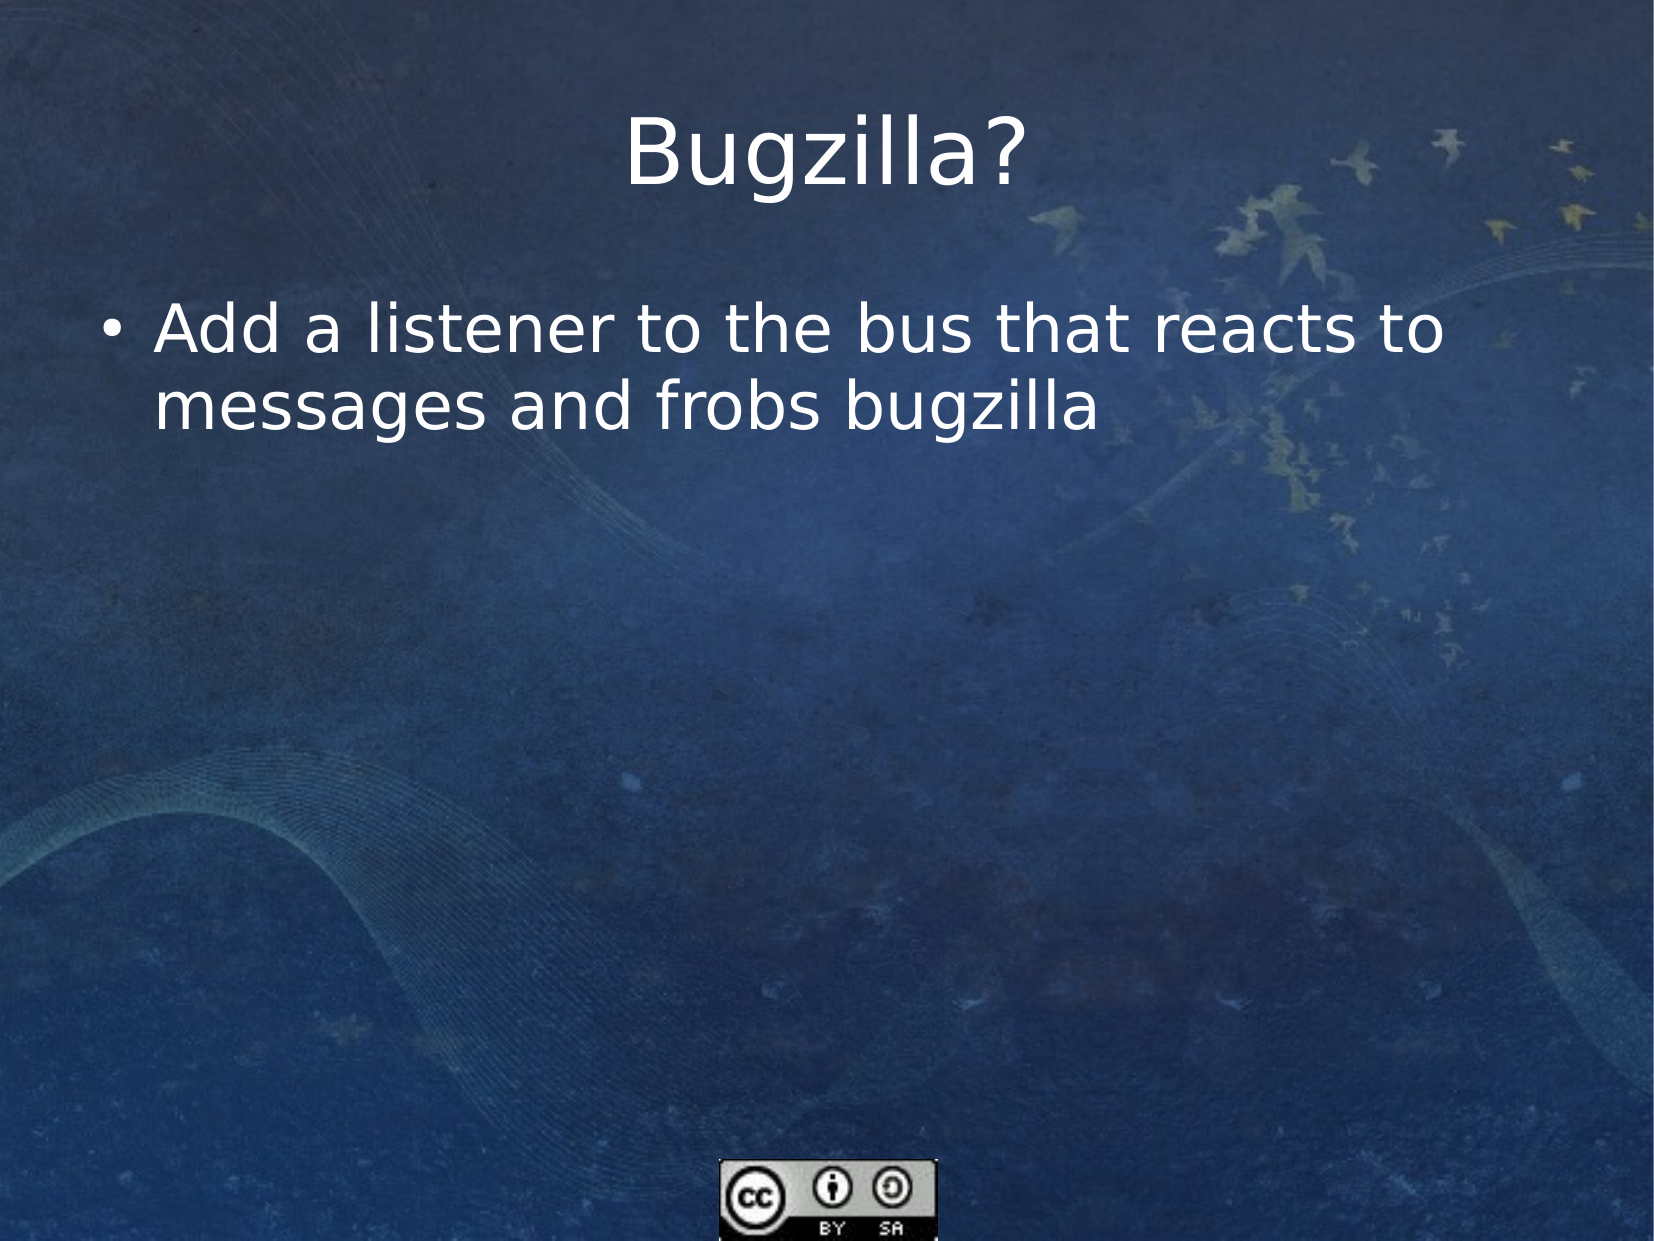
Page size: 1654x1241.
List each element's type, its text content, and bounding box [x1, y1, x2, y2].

title Bugzilla? [82, 56, 1571, 250]
picture [0, 0, 1654, 1241]
list Add a listener to the bus that reacts to messages and frobs bugzilla [82, 290, 1571, 1094]
